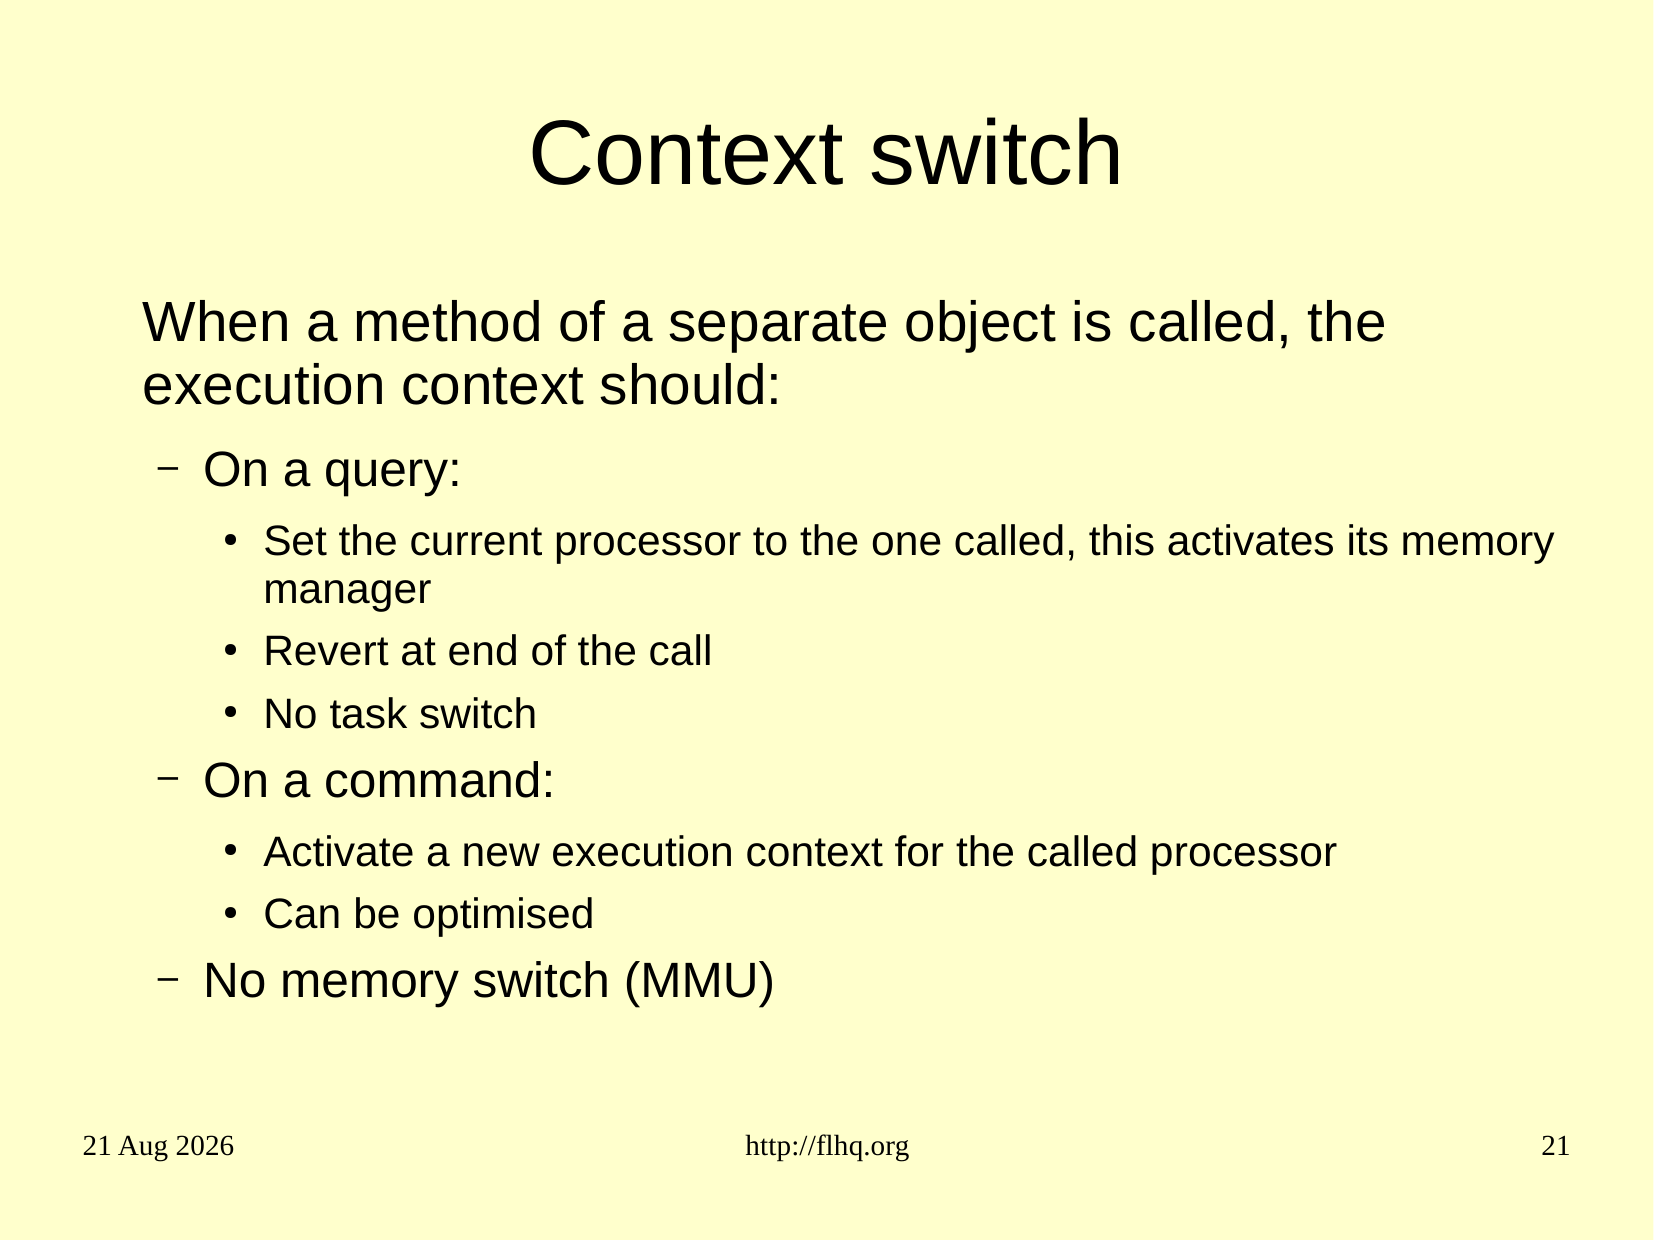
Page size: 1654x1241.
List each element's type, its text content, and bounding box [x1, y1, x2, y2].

list When a method of a separate object is called, the execution context should: On a query: Set the current processor to the one called, this activates its memory manager Revert at end of the call No task switch On a command: Activate a new execution context for the called processor Can be optimised No memory switch (MMU) [82, 290, 1571, 1010]
title Context switch [82, 49, 1571, 257]
